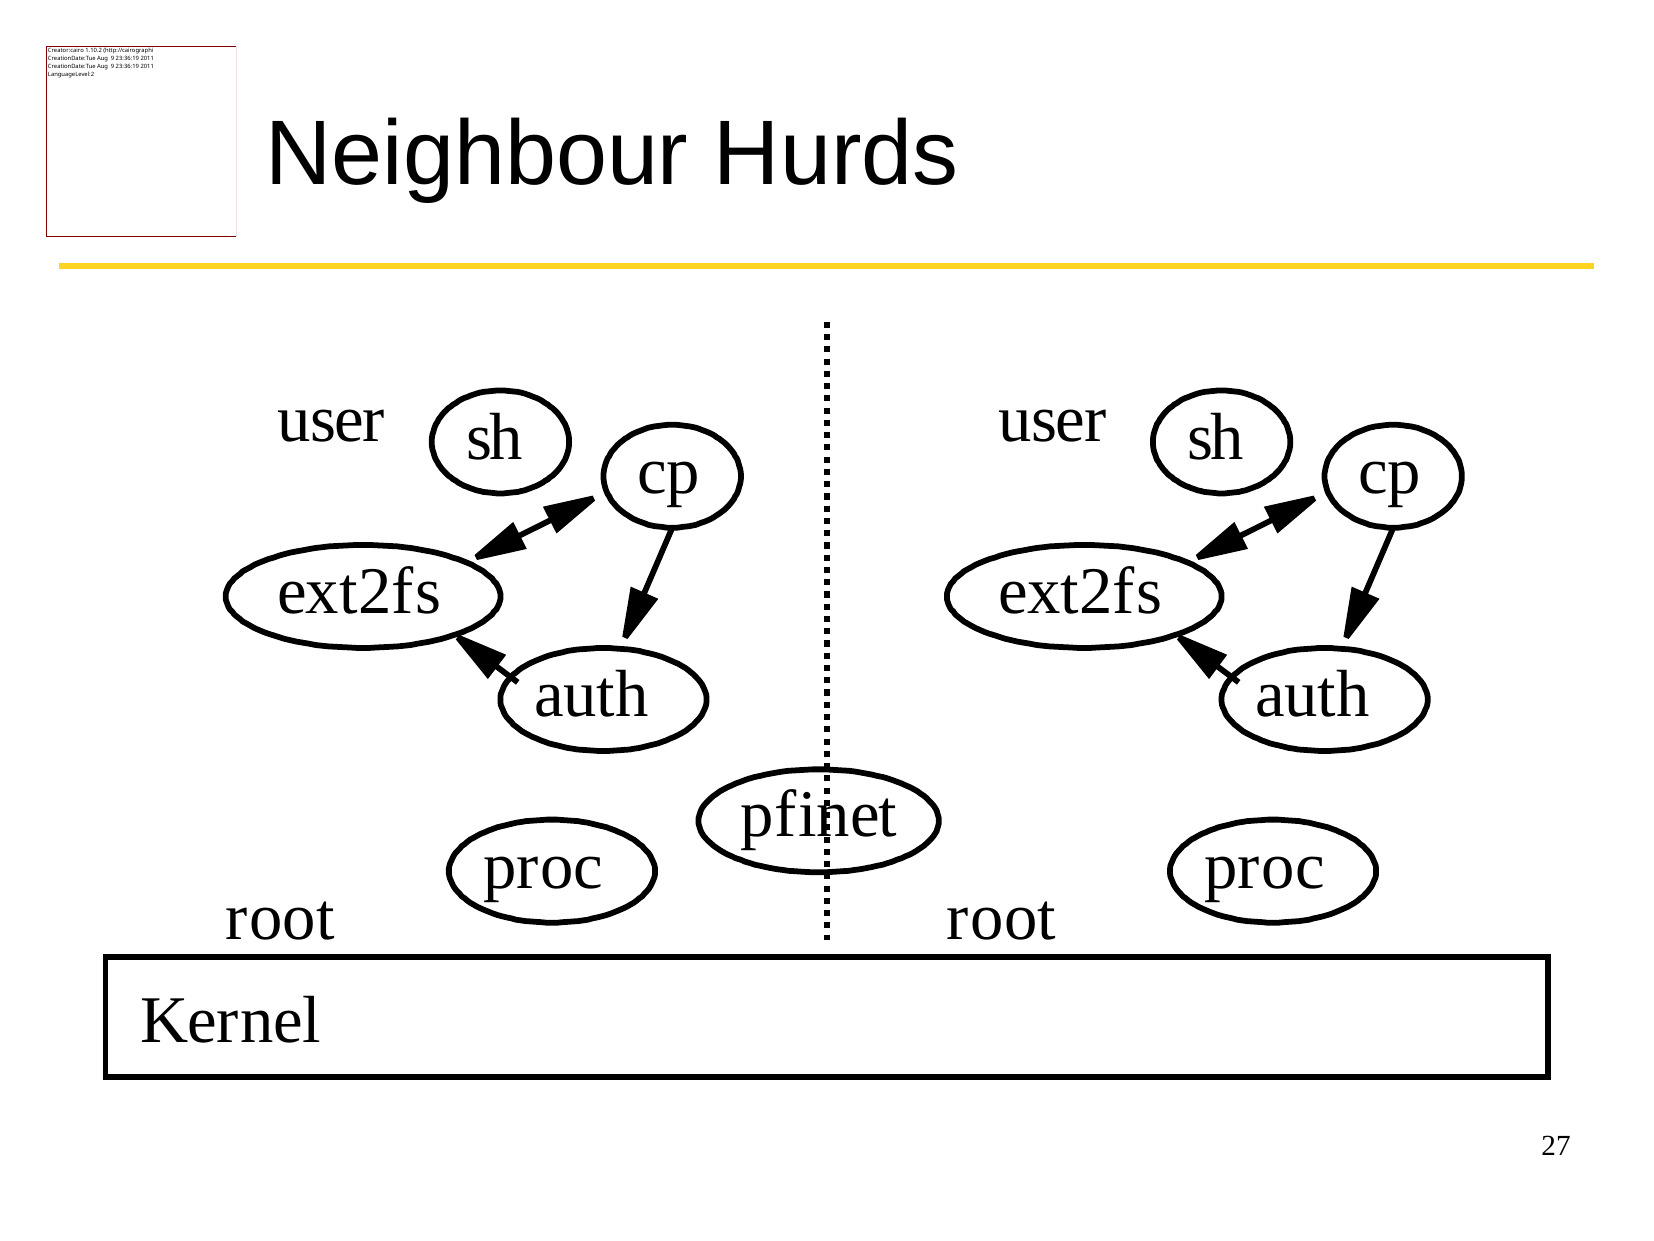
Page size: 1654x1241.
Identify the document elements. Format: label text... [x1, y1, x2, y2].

picture [82, 298, 1571, 1101]
title Neighbour Hurds [265, 49, 1571, 257]
